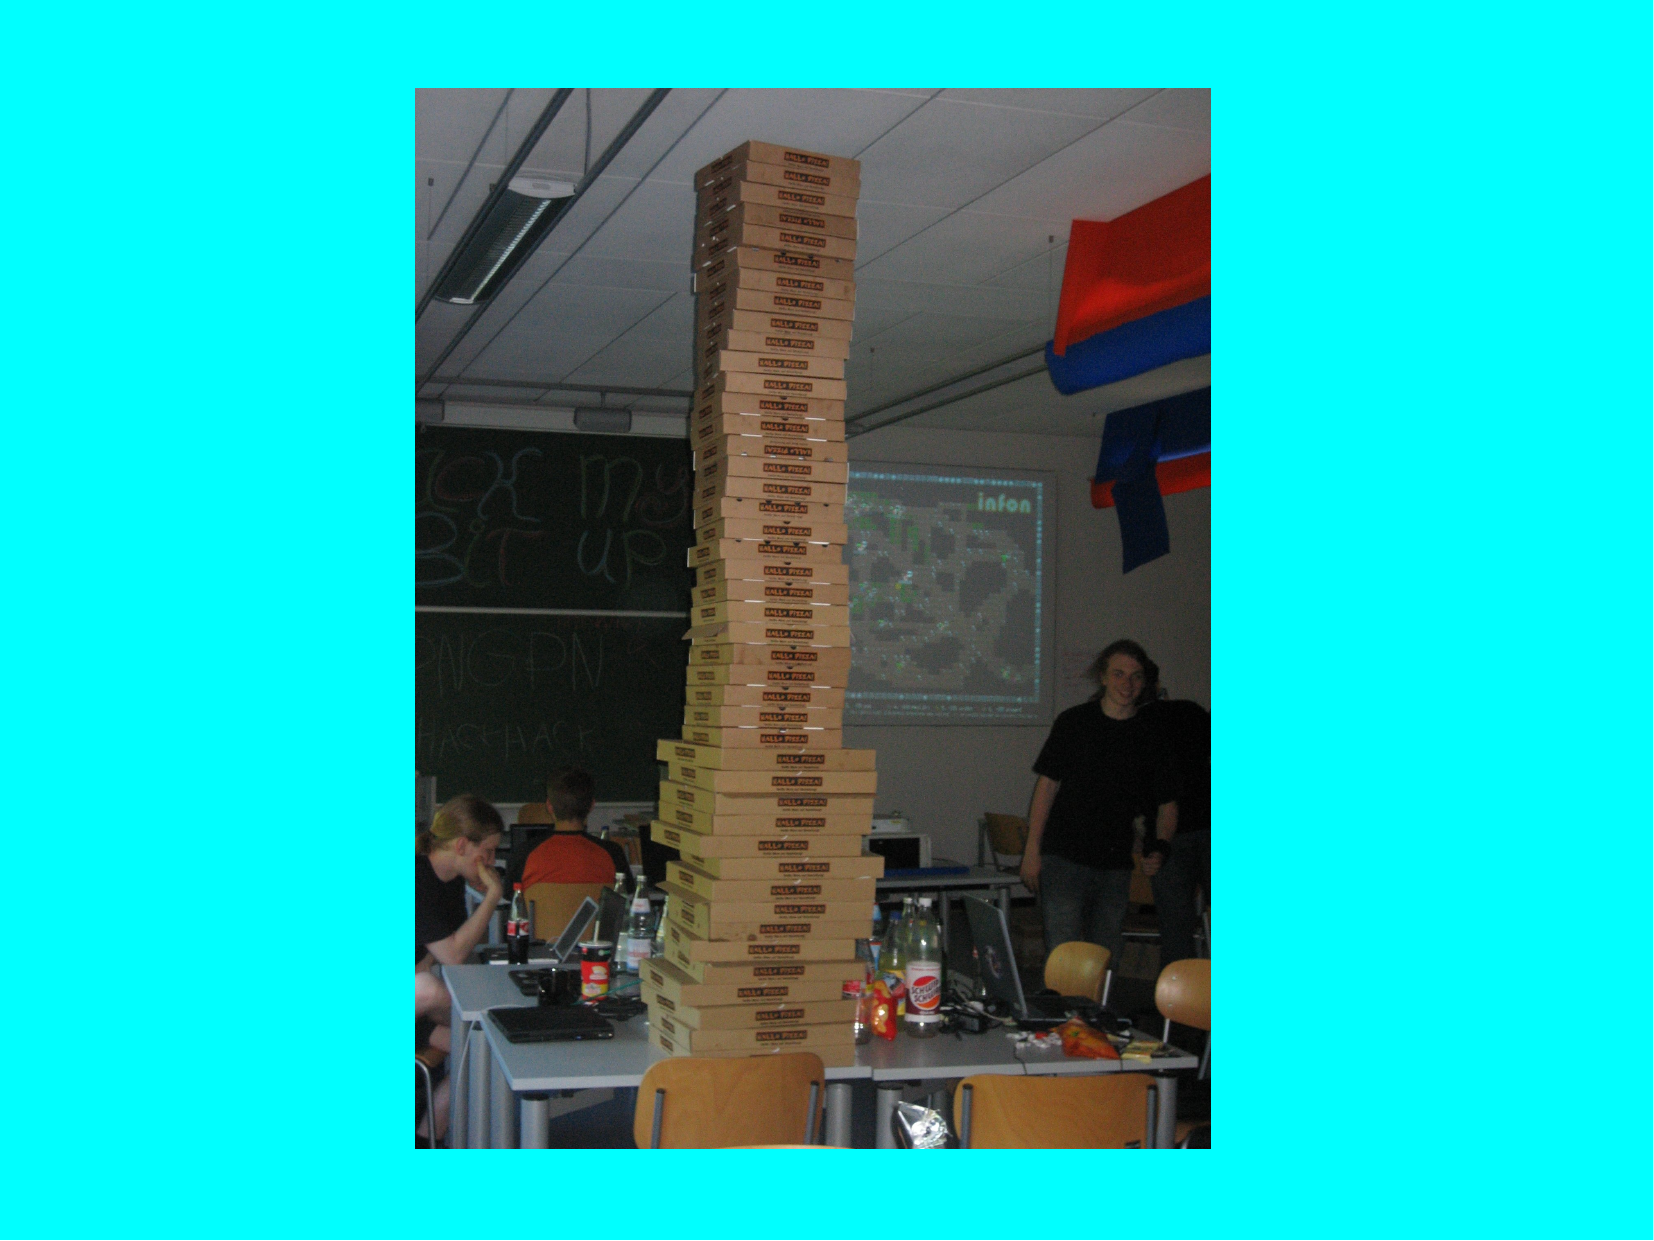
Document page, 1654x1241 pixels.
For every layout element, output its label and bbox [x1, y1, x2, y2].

picture [415, 88, 1211, 1149]
